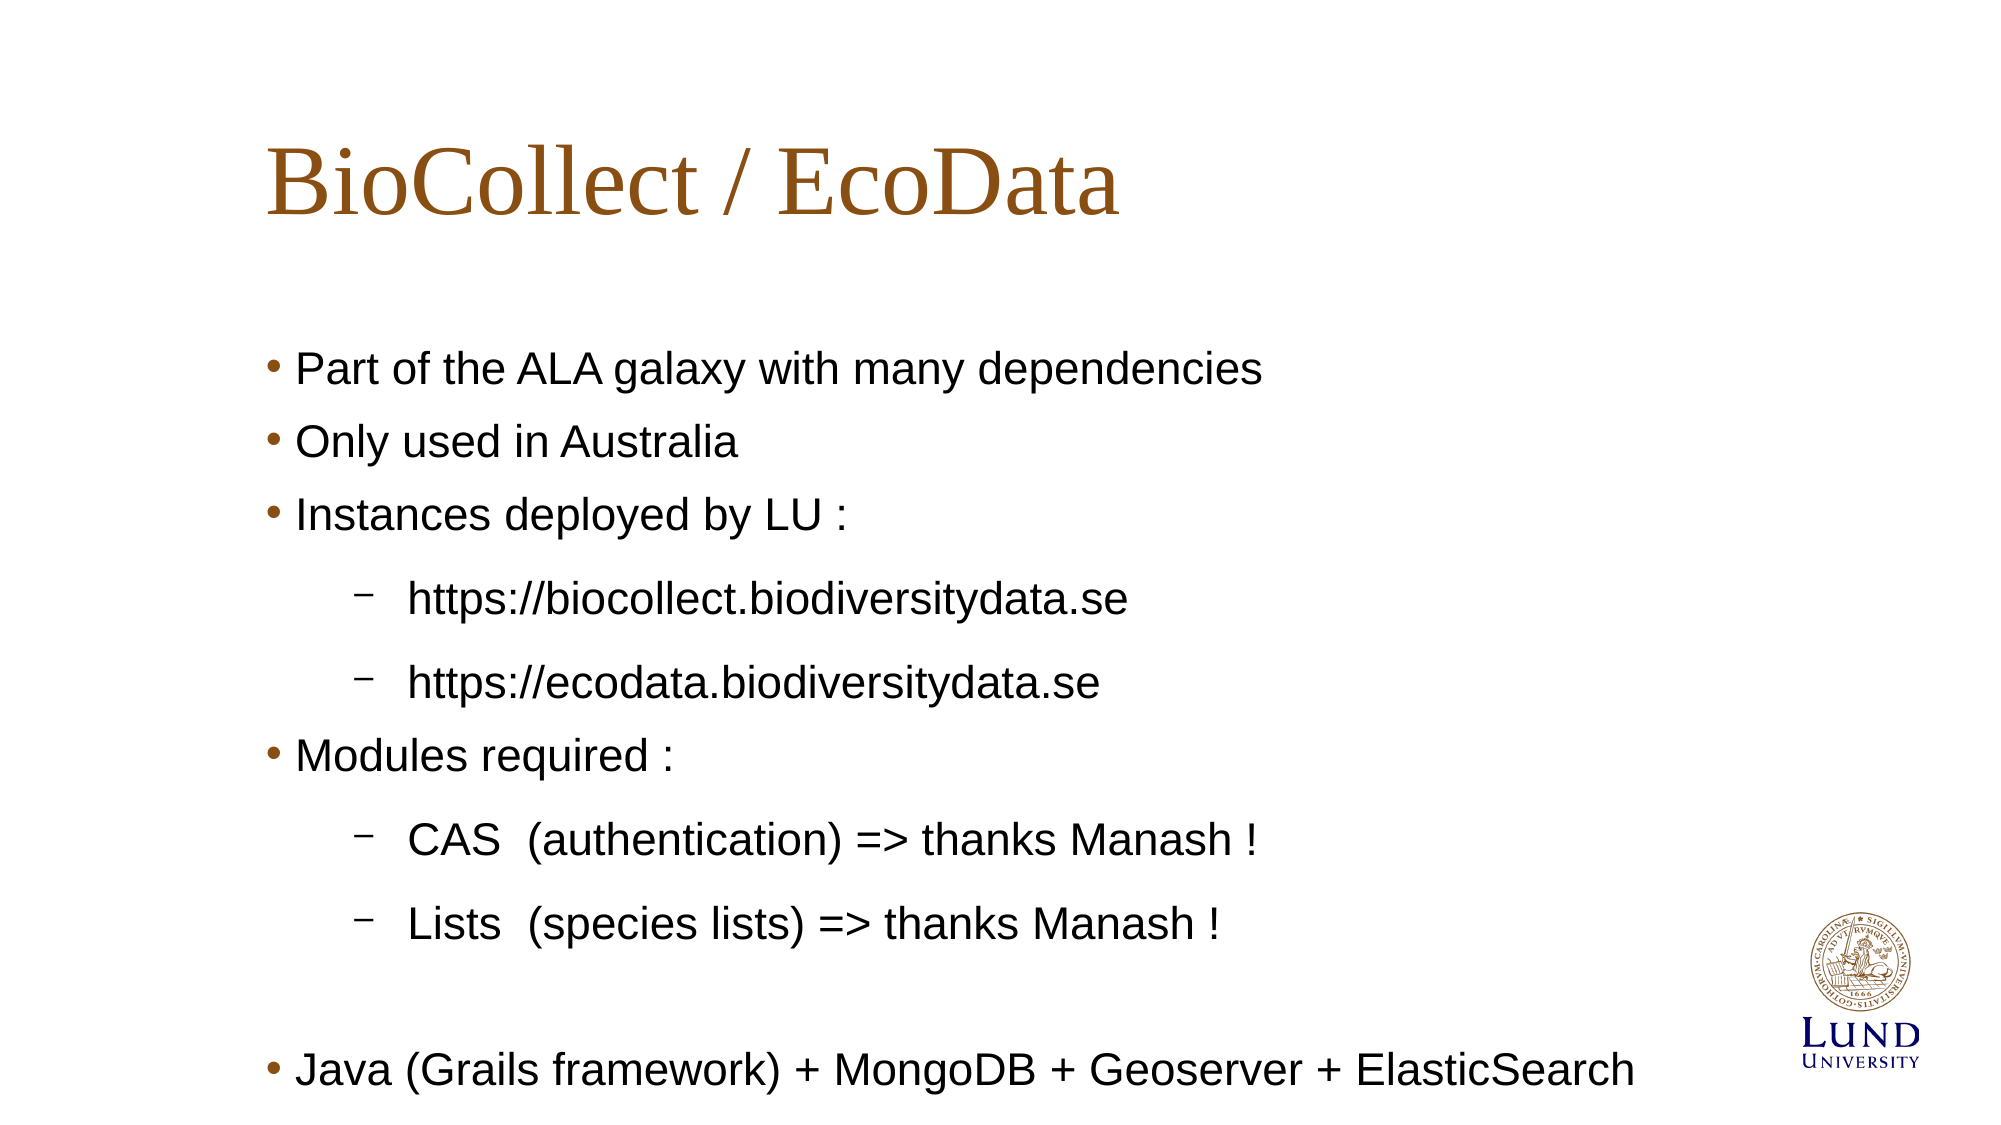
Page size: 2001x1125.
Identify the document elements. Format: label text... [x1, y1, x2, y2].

title BioCollect / EcoData [265, 94, 1713, 265]
list Part of the ALA galaxy with many dependencies Only used in Australia Instances deployed by LU : https://biocollect.biodiversitydata.se https://ecodata.biodiversitydata.se Modules required : CAS (authentication) => thanks Manash ! Lists (species lists) => thanks Manash ! Java (Grails framework) + MongoDB + Geoserver + ElasticSearch [265, 265, 1713, 916]
